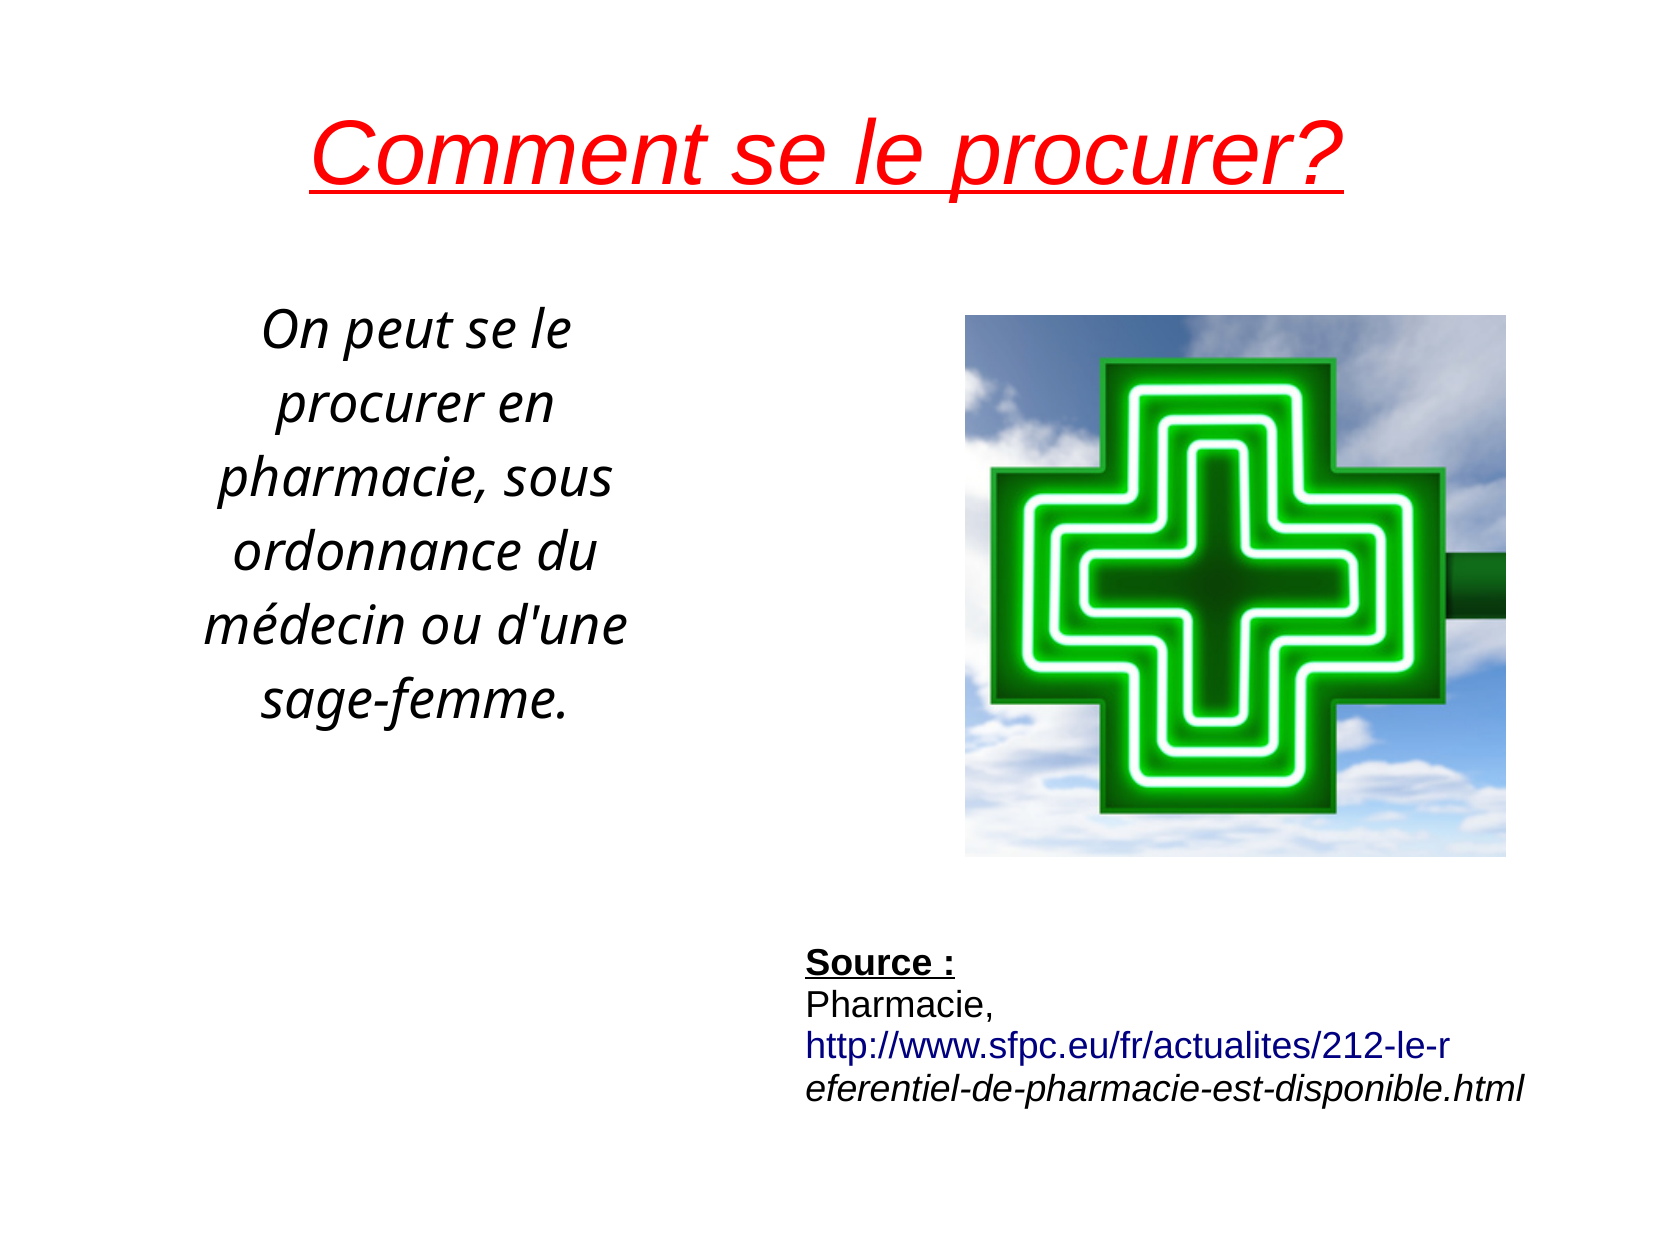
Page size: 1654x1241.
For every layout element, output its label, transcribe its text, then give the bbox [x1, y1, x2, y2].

picture [965, 315, 1506, 857]
text_box Source : Pharmacie, http://www.sfpc.eu/fr/actualites/212-le-r eferentiel-de-pharmacie-est-disponible.html [790, 933, 1539, 1118]
title Comment se le procurer? [82, 49, 1571, 257]
list On peut se le procurer en pharmacie, sous ordonnance du médecin ou d'une sage-femme. [82, 290, 680, 1010]
